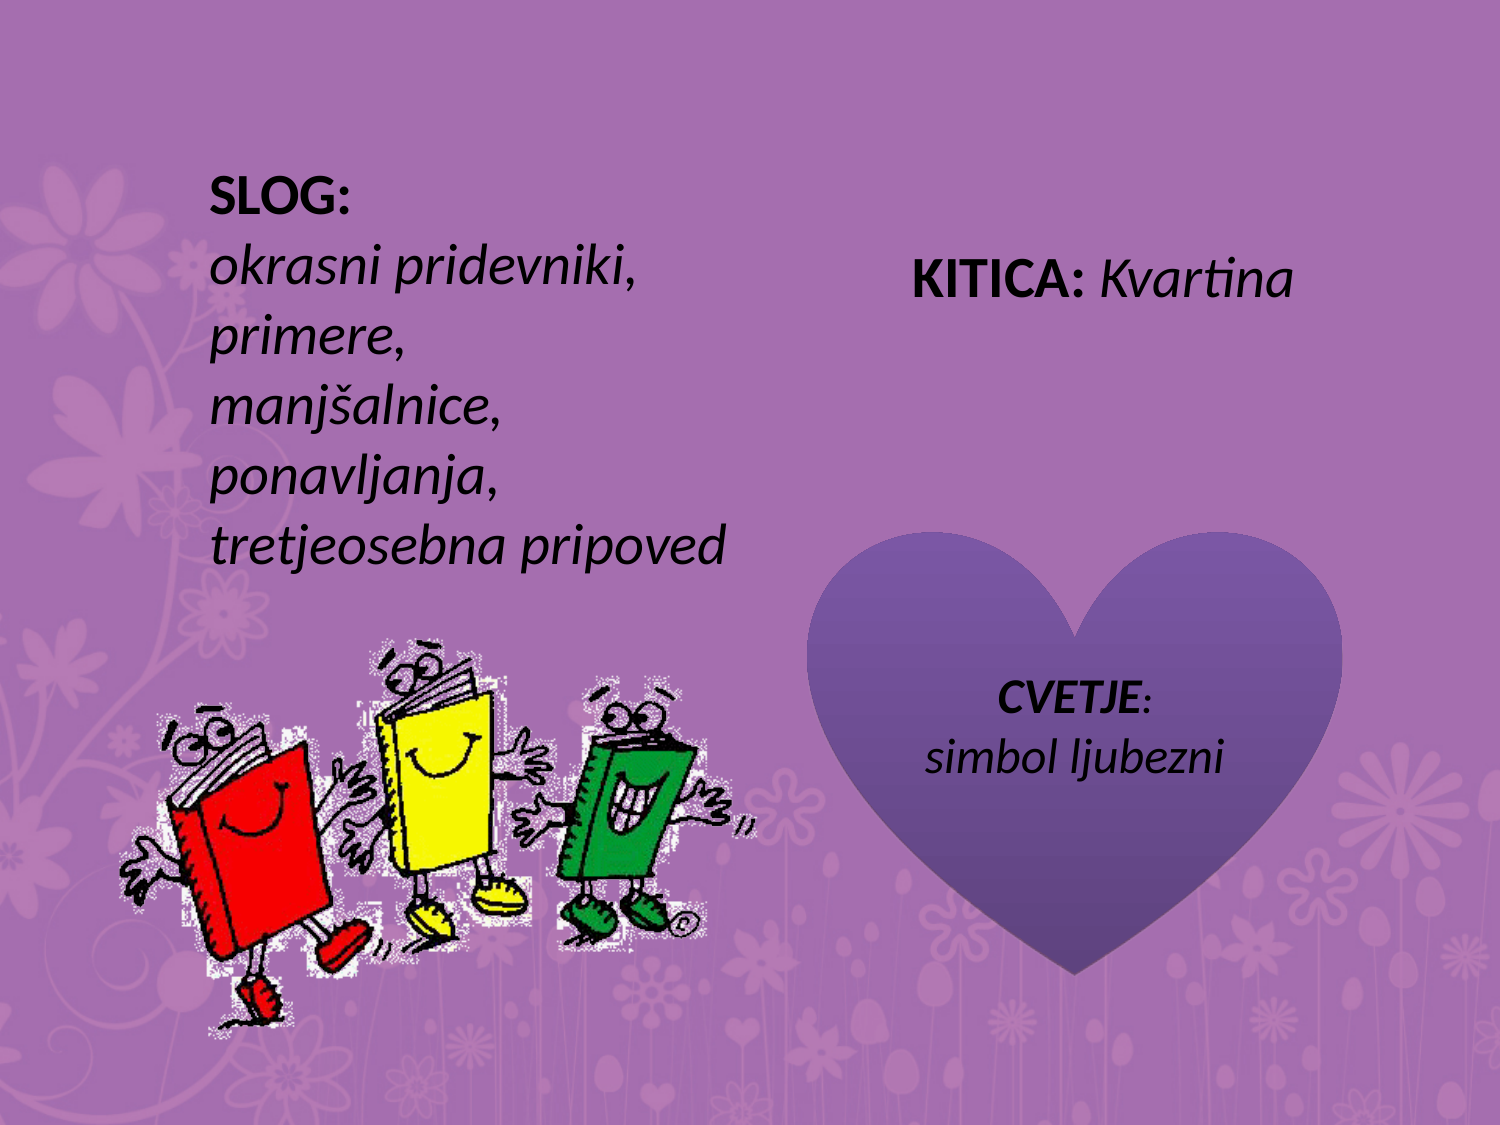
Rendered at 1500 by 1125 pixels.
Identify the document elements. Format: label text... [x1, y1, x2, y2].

text_box SLOG: okrasni pridevniki, primere, manjšalnice, ponavljanja, tretjeosebna pripoved [194, 148, 762, 626]
text_box [913, 851, 1237, 974]
text_box [807, 532, 1343, 836]
list KITICA: Kvartina [897, 231, 1367, 445]
text_box CVETJE: simbol ljubezni [897, 655, 1252, 851]
picture [0, 0, 1500, 1125]
